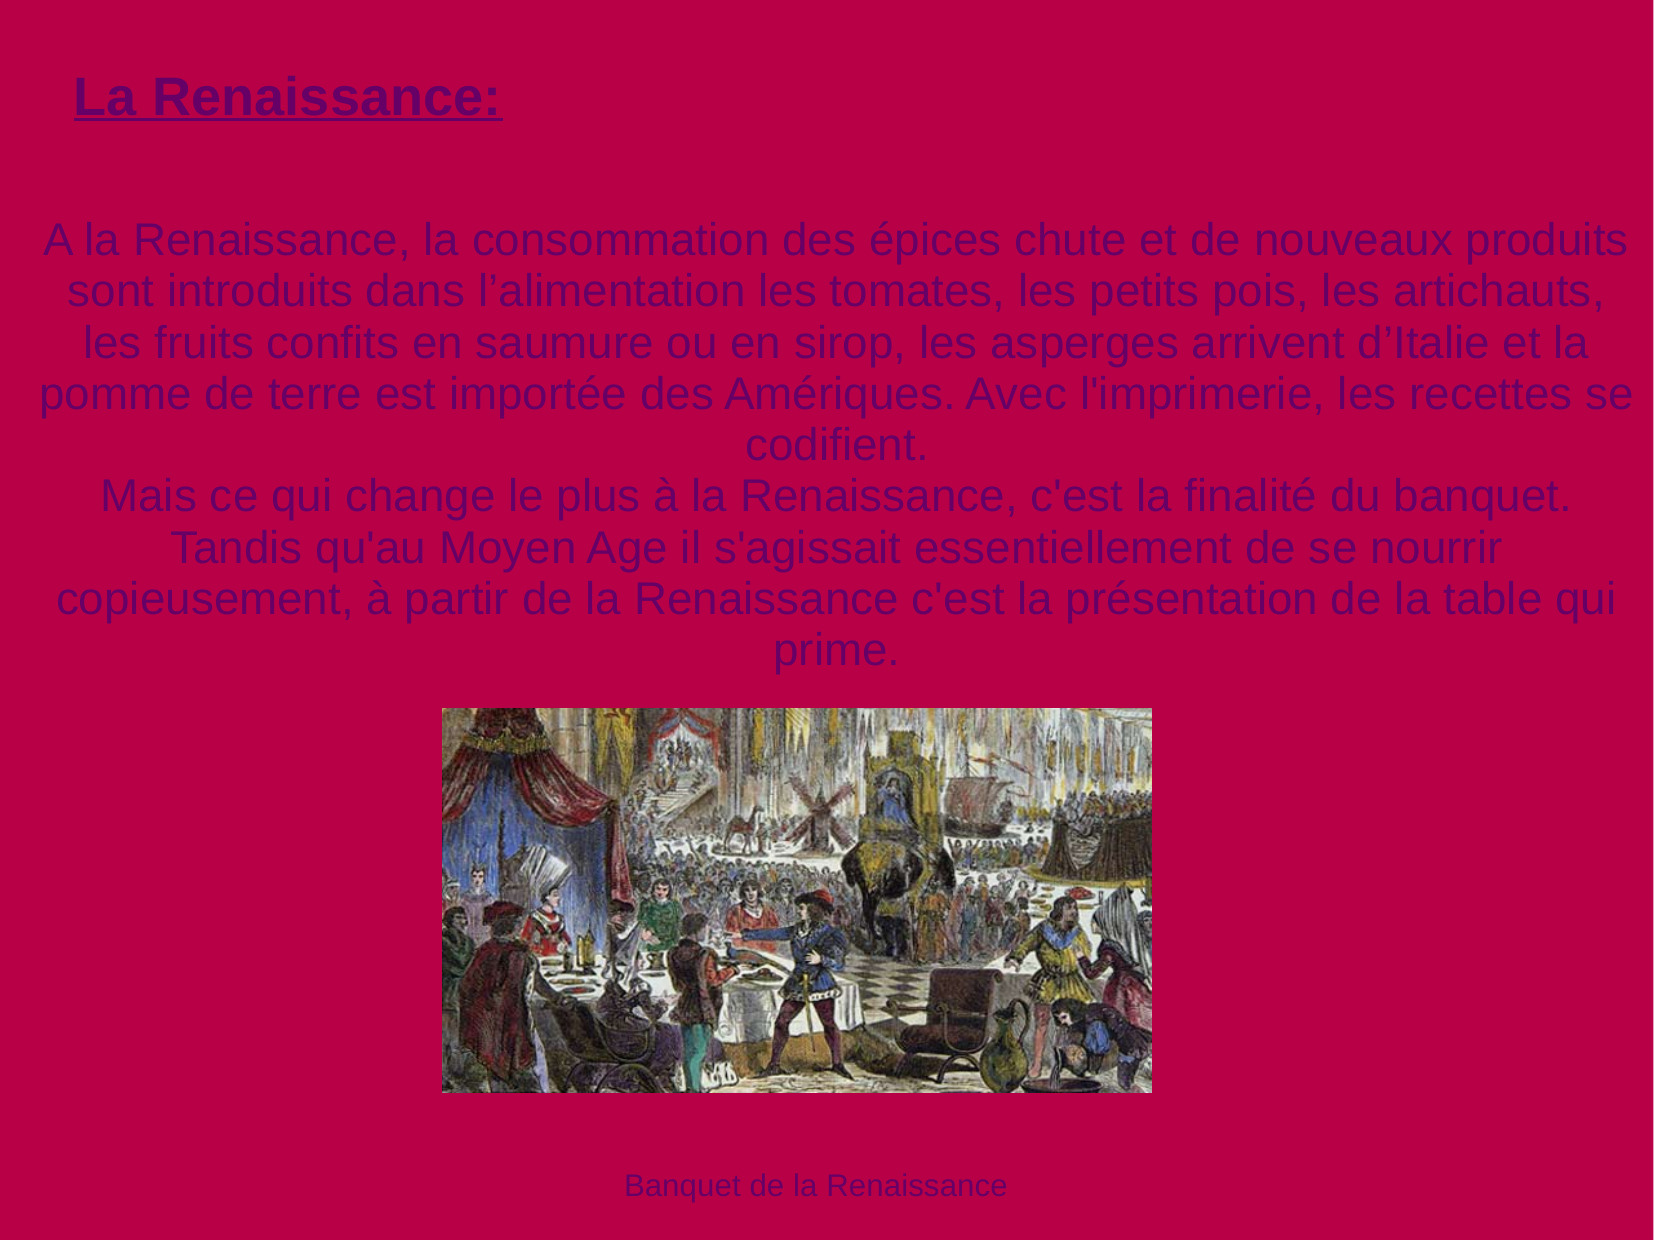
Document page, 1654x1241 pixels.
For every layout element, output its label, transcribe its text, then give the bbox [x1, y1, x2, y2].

text_box La Renaissance: [59, 59, 798, 136]
picture [442, 708, 1152, 1093]
text_box Banquet de la Renaissance [472, 1161, 1152, 1211]
text_box A la Renaissance, la consommation des épices chute et de nouveaux produits sont introduits dans l’alimentation les tomates, les petits pois, les artichauts, les fruits confits en saumure ou en sirop, les asperges arrivent d’Italie et la pomme de terre est importée des Amériques. Avec l'imprimerie, les recettes se codifient. Mais ce qui change le plus à la Renaissance, c'est la finalité du banquet. Tandis qu'au Moyen Age il s'agissait essentiellement de se nourrir copieusement, à partir de la Renaissance c'est la présentation de la table qui prime. [20, 206, 1654, 681]
